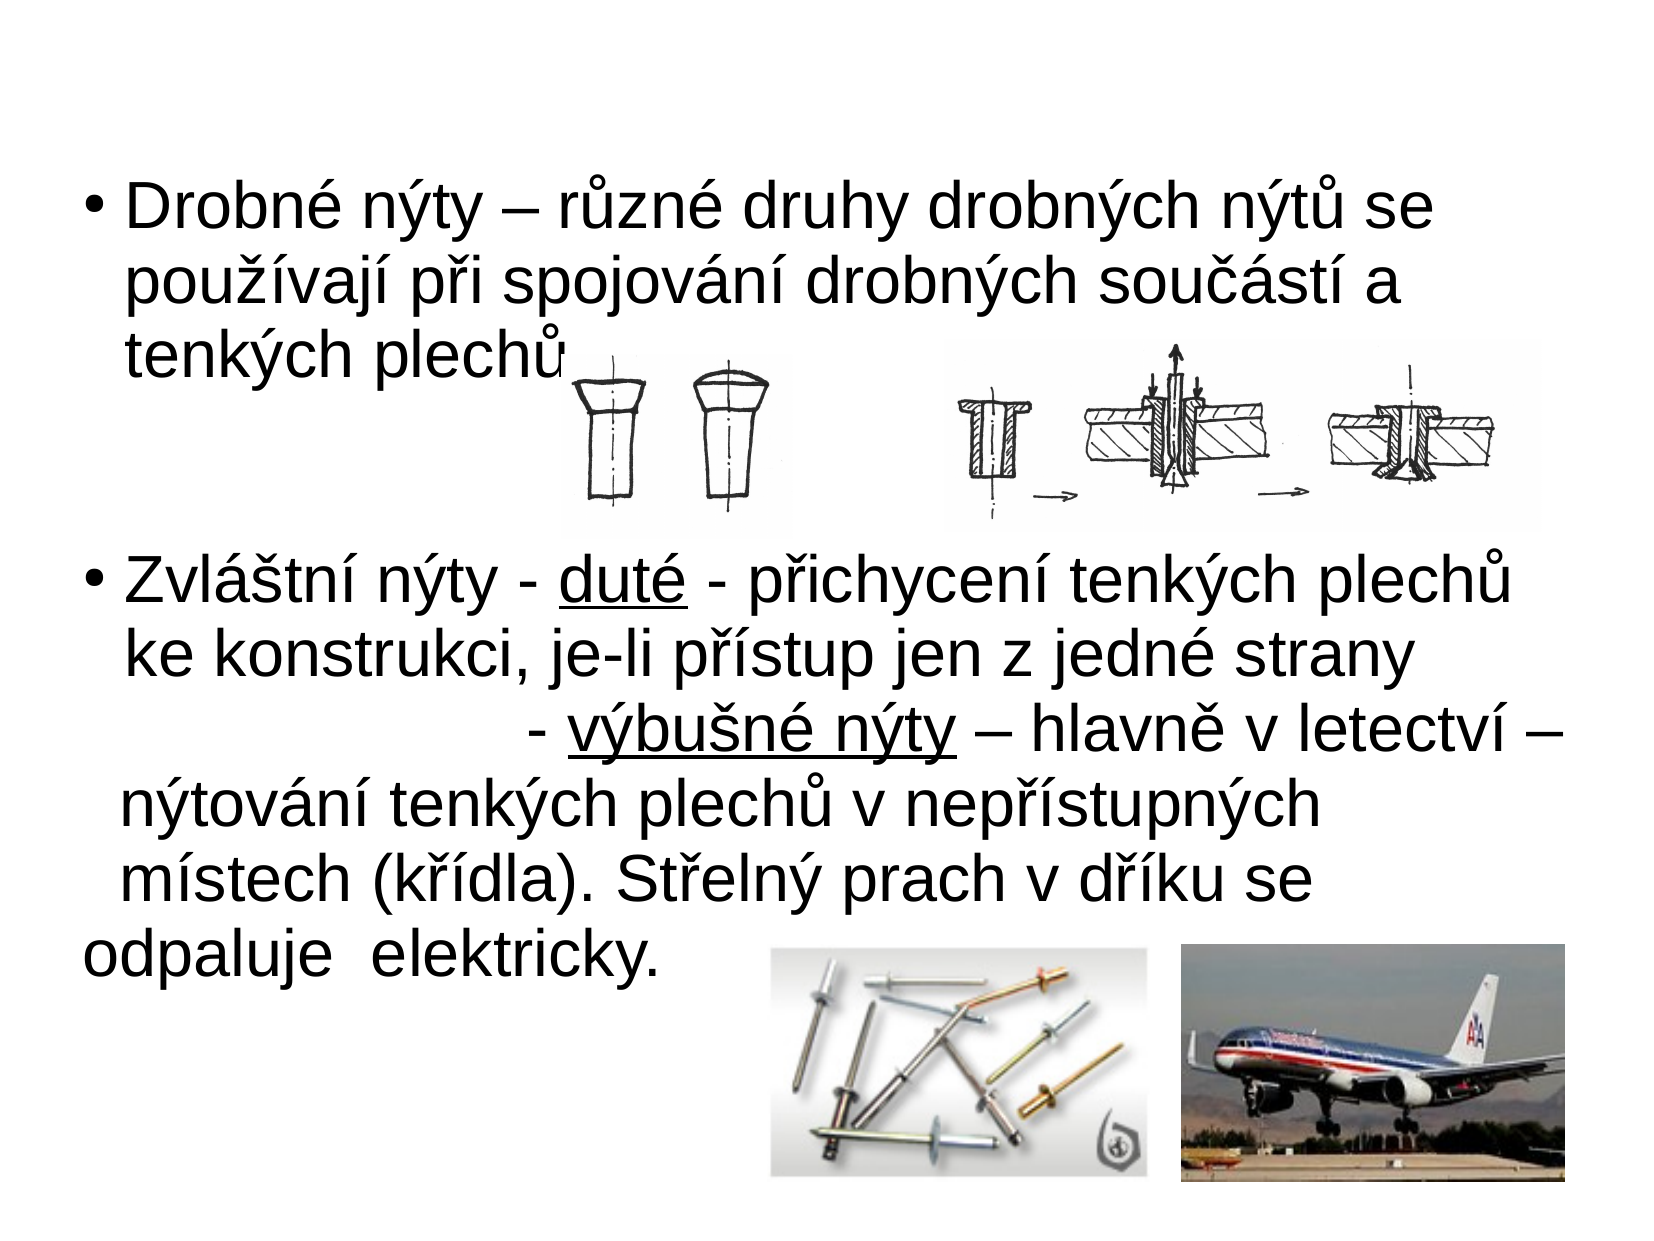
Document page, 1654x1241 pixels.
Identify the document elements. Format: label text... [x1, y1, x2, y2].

picture [1181, 944, 1565, 1182]
subtitle Drobné nýty – různé druhy drobných nýtů se používají při spojování drobných součástí a tenkých plechů. Zvláštní nýty - duté - přichycení tenkých plechů ke konstrukci, je-li přístup jen z jedné strany - výbušné nýty – hlavně v letectví – nýtování tenkých plechů v nepřístupných místech (křídla). Střelný prach v dříku se odpaluje elektricky. [82, 56, 1571, 1102]
picture [561, 354, 793, 539]
picture [767, 944, 1152, 1182]
picture [944, 339, 1542, 532]
